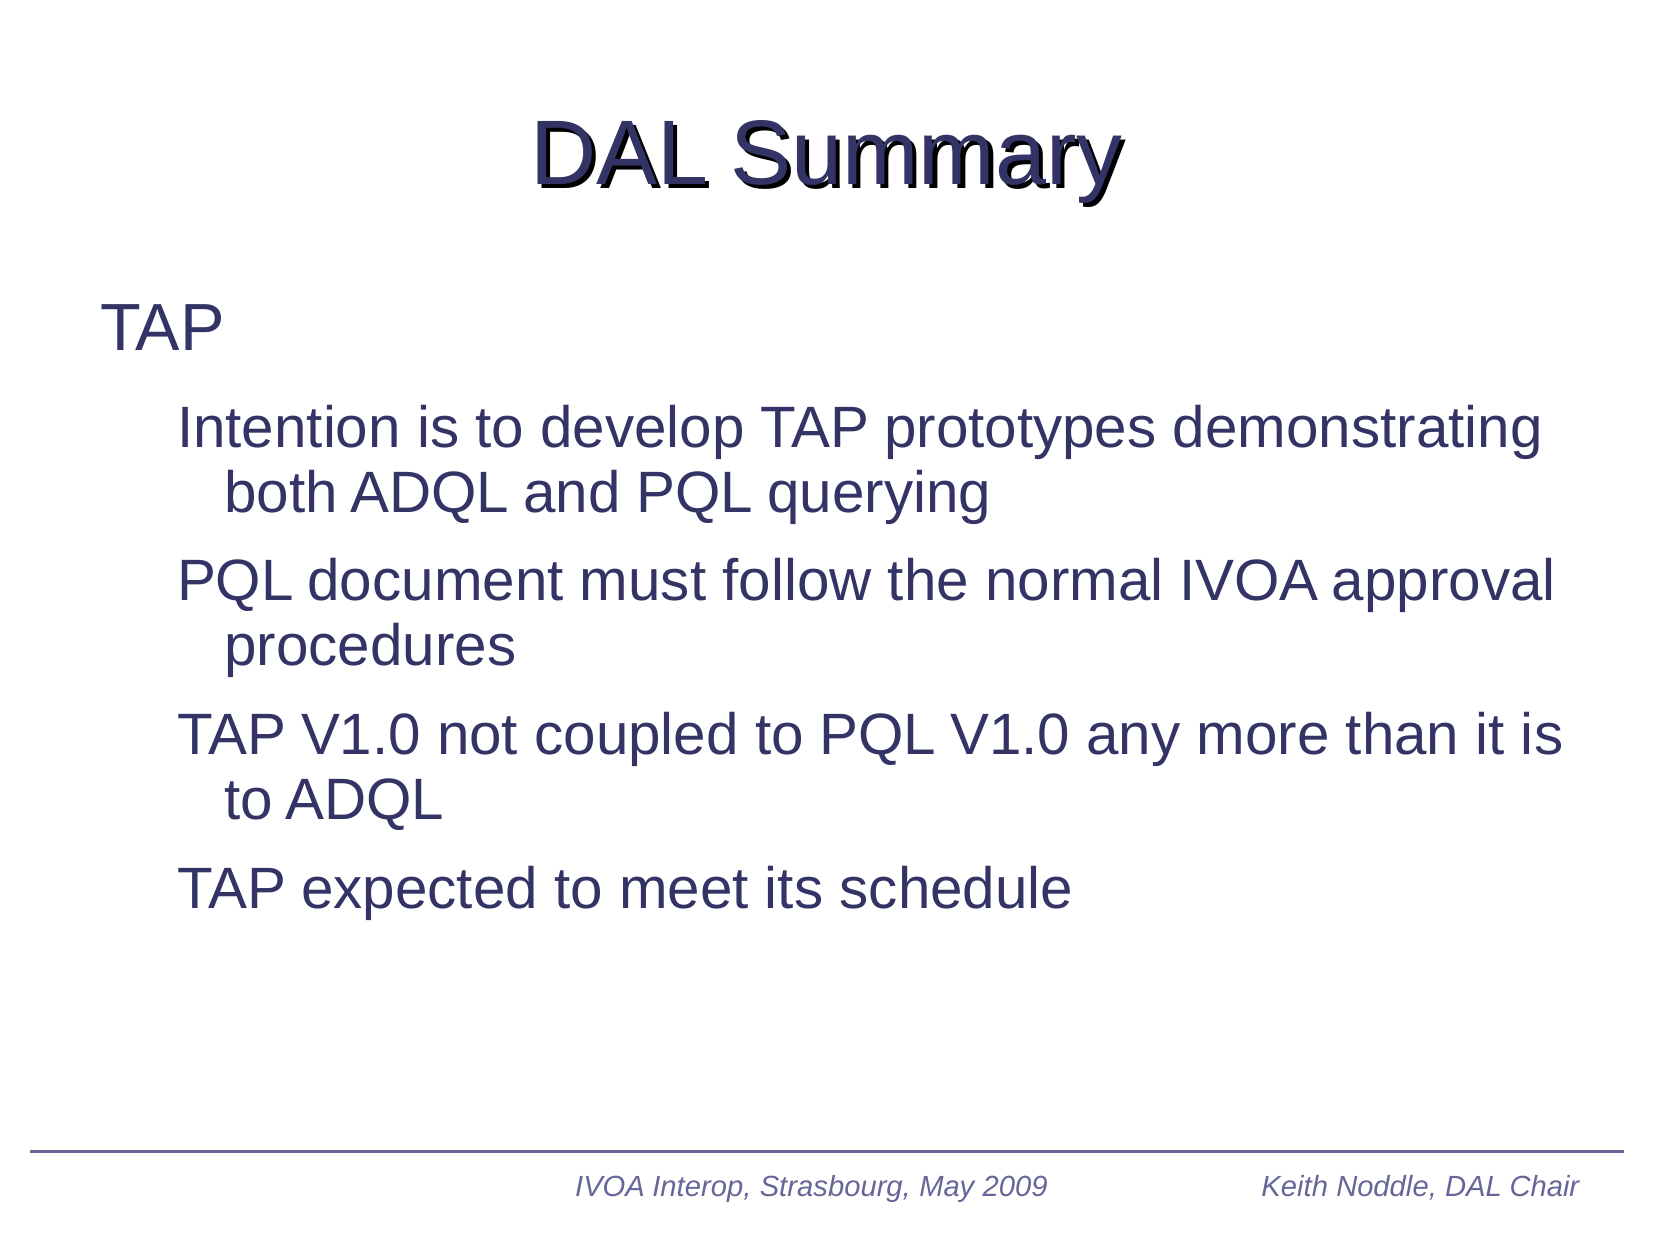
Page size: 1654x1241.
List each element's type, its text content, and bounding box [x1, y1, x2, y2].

list TAP Intention is to develop TAP prototypes demonstrating both ADQL and PQL querying PQL document must follow the normal IVOA approval procedures TAP V1.0 not coupled to PQL V1.0 any more than it is to ADQL TAP expected to meet its schedule [82, 290, 1571, 1094]
title DAL Summary [82, 56, 1571, 250]
